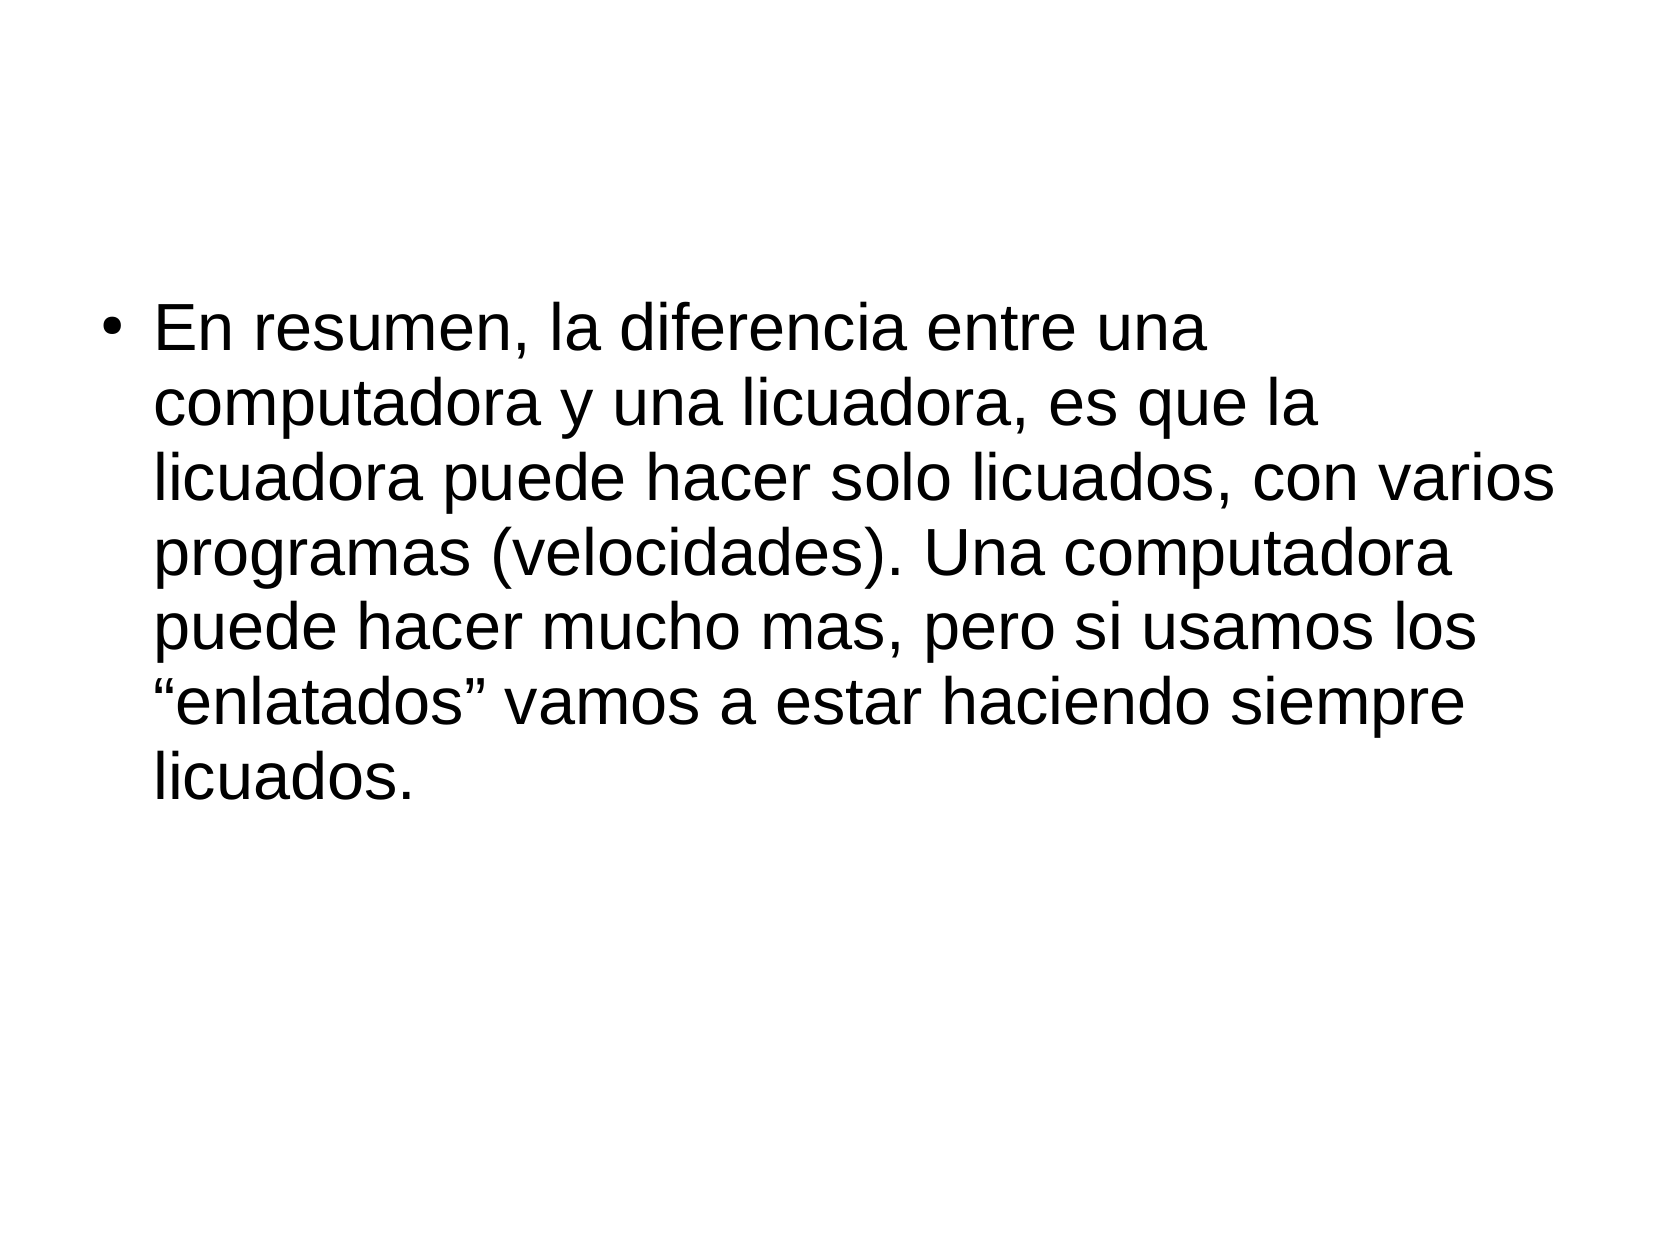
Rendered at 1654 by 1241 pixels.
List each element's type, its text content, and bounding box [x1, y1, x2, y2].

list En resumen, la diferencia entre una computadora y una licuadora, es que la licuadora puede hacer solo licuados, con varios programas (velocidades). Una computadora puede hacer mucho mas, pero si usamos los “enlatados” vamos a estar haciendo siempre licuados. [82, 290, 1571, 1010]
